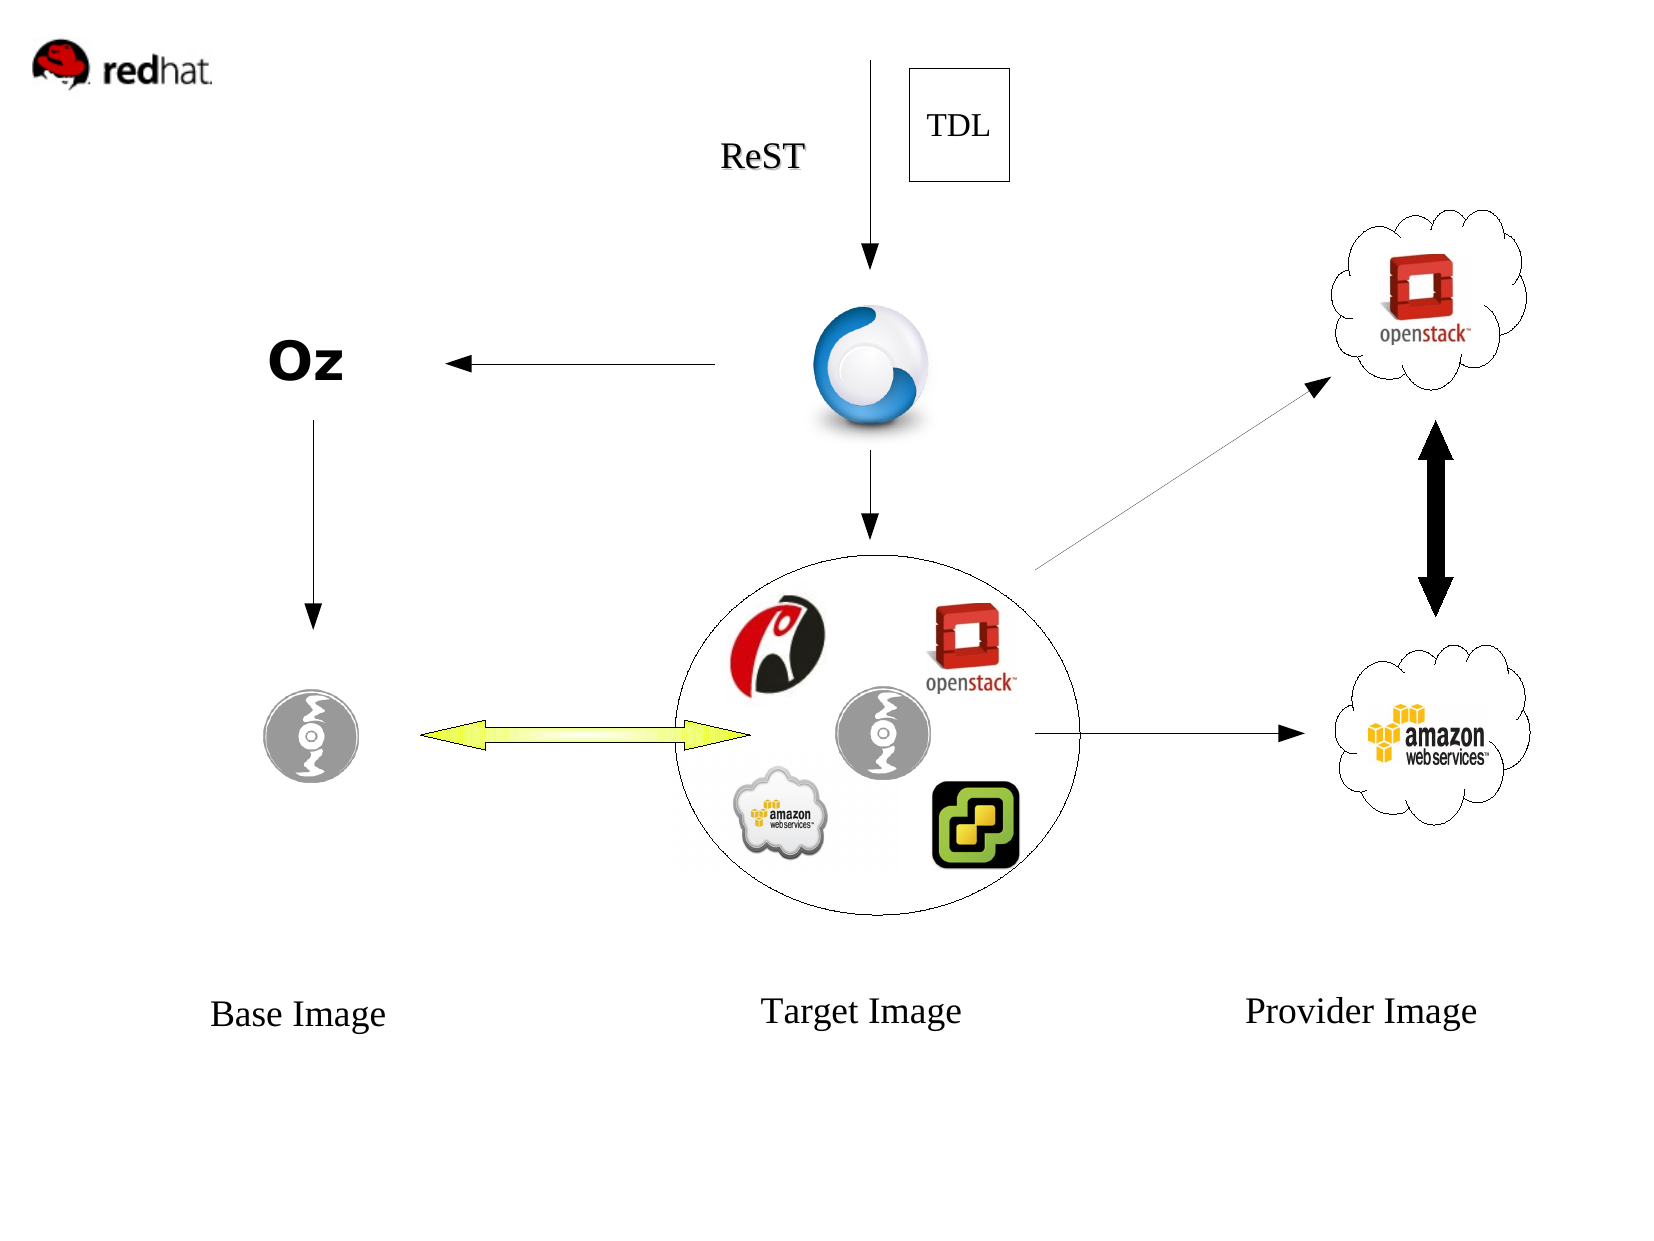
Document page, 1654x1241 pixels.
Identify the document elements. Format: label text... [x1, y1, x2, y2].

text_box TDL [926, 106, 992, 147]
picture [31, 37, 212, 98]
text_box ReST [720, 135, 806, 181]
text_box Provider Image [1245, 990, 1478, 1036]
text_box [420, 720, 751, 751]
picture [263, 689, 359, 783]
text_box [1418, 420, 1454, 617]
text_box [1335, 645, 1531, 826]
text_box Target Image [760, 990, 963, 1036]
picture [1368, 704, 1489, 766]
text_box Oz [267, 330, 346, 394]
text_box [909, 68, 1010, 182]
text_box [1331, 210, 1527, 391]
picture [668, 539, 1021, 874]
picture [1380, 254, 1471, 346]
text_box Base Image [210, 993, 387, 1039]
picture [795, 294, 945, 451]
